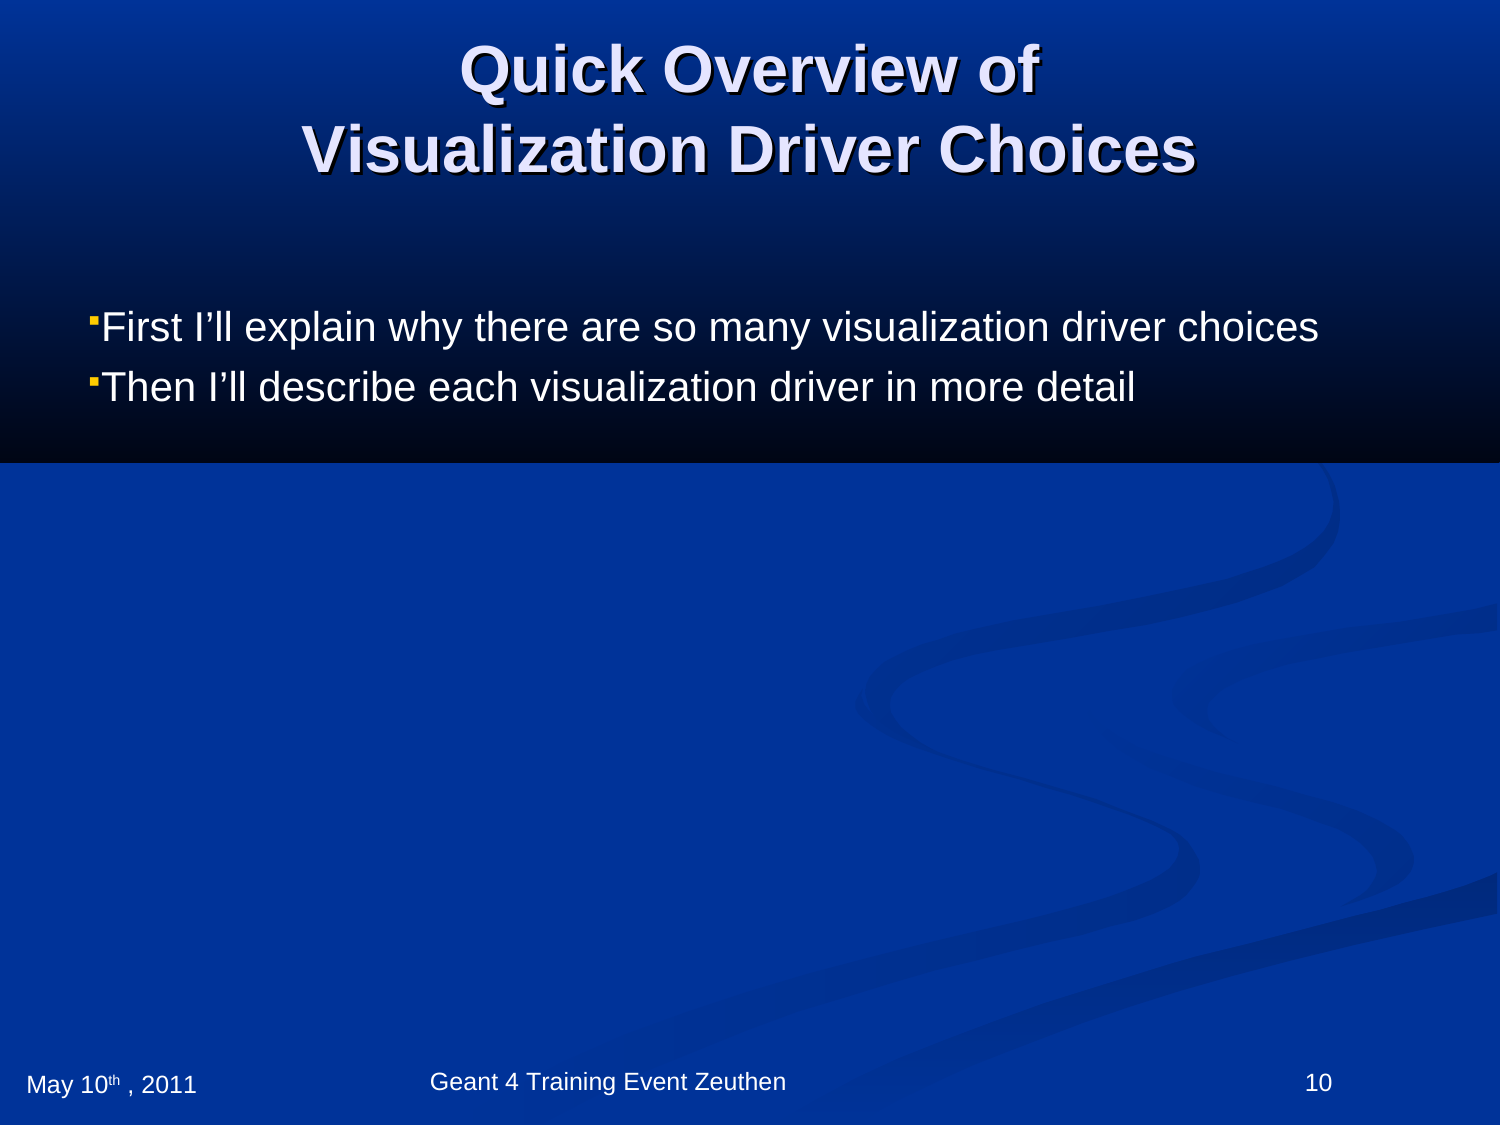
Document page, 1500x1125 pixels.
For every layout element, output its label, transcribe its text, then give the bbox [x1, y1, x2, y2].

text_box First I’ll explain why there are so many visualization driver choices Then I’ll describe each visualization driver in more detail [87, 292, 1338, 418]
title Quick Overview of Visualization Driver Choices [75, 12, 1426, 201]
